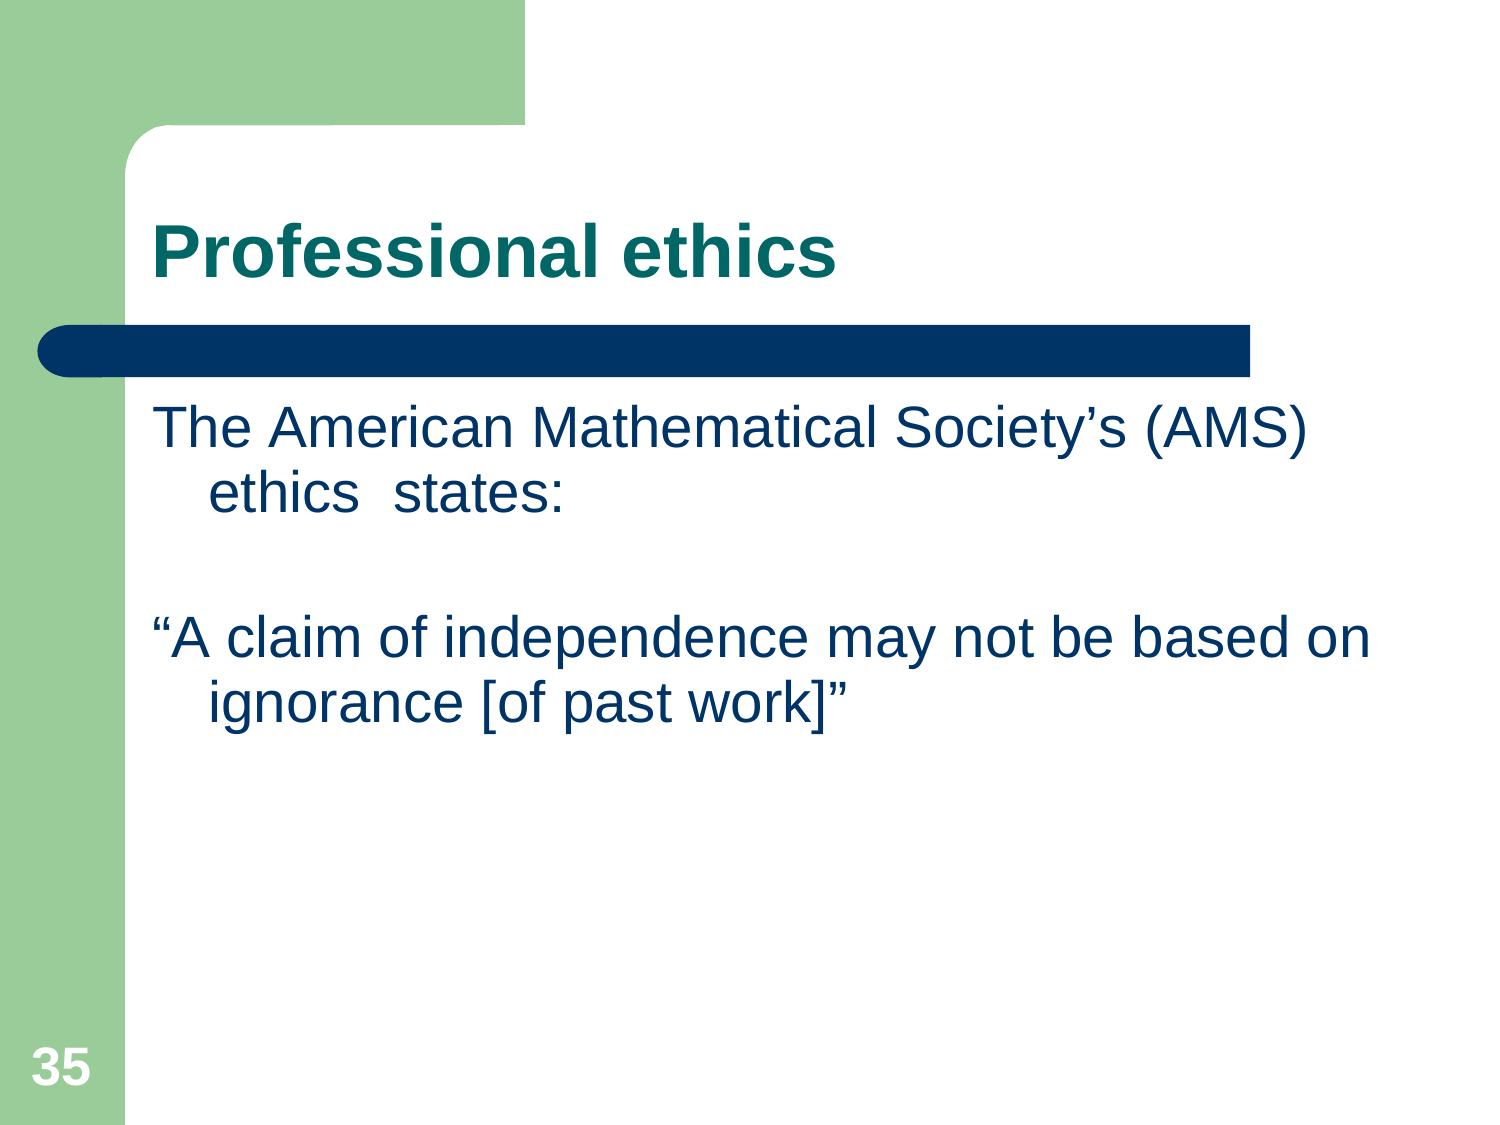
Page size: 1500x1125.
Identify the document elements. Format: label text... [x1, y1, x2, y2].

list The American Mathematical Society’s (AMS) ethics states: “A claim of independence may not be based on ignorance [of past work]” [137, 387, 1400, 1007]
title Professional ethics [136, 136, 1414, 301]
